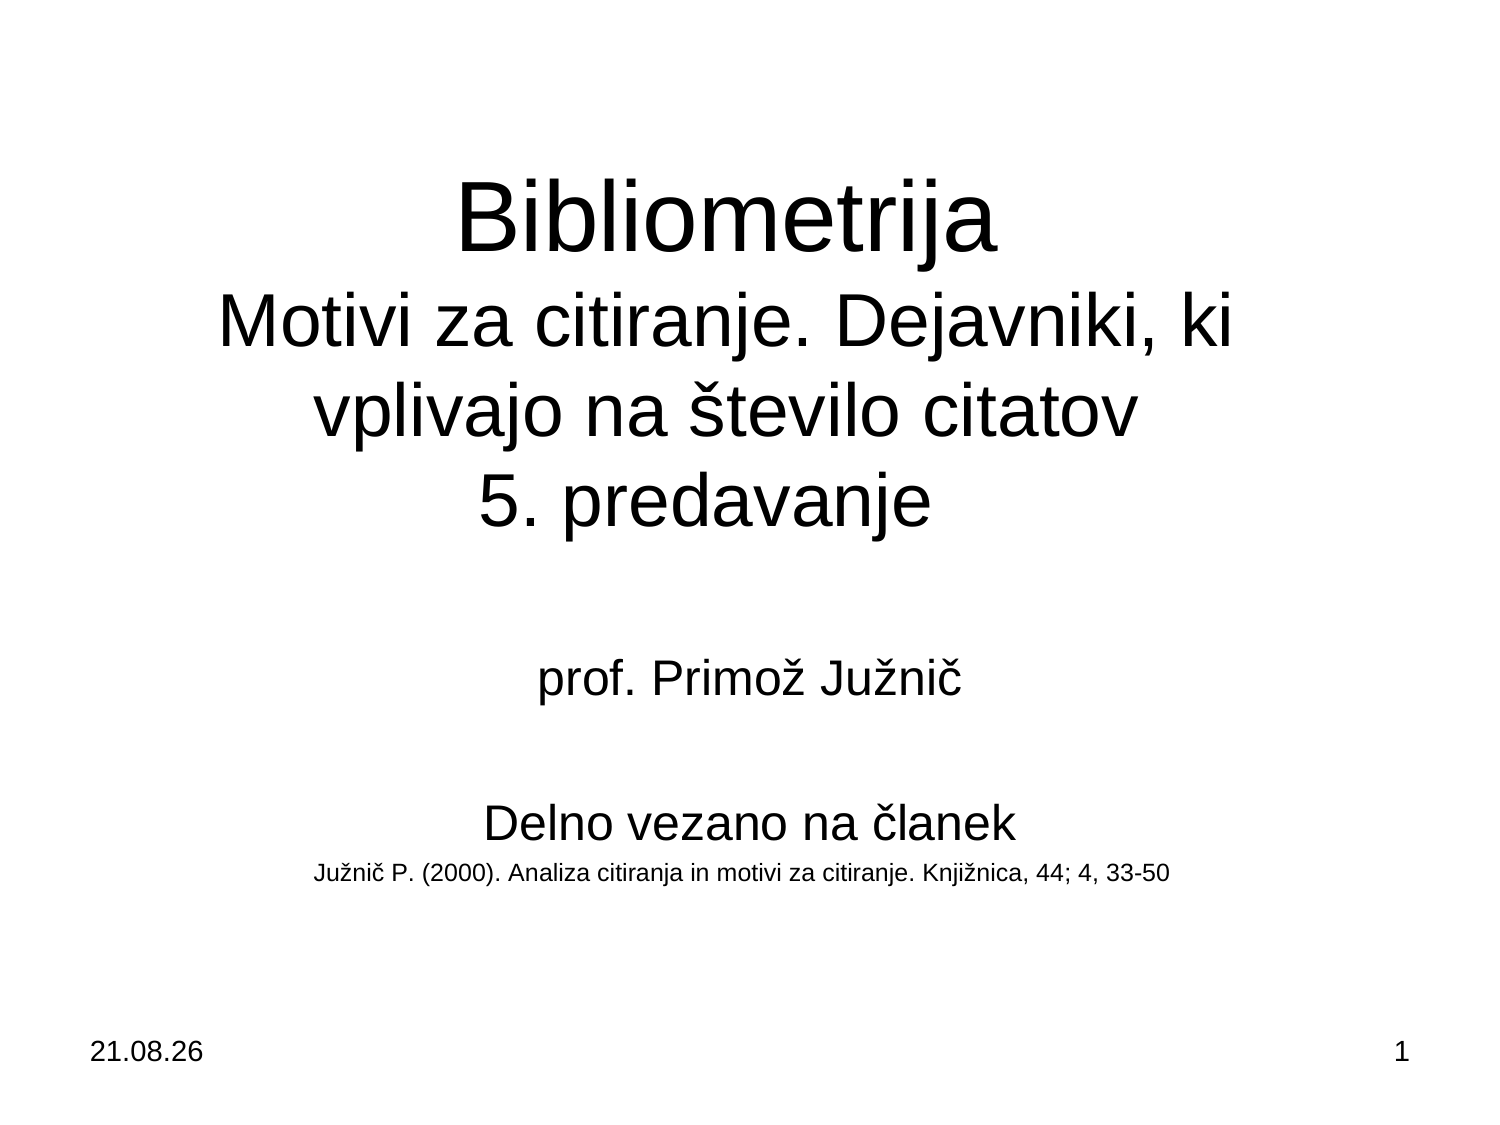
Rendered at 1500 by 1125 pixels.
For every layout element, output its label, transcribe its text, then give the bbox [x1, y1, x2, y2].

text_box <number> [1074, 1024, 1426, 1103]
title Bibliometrija Motivi za citiranje. Dejavniki, ki vplivajo na število citatov 5. predavanje [112, 101, 1341, 591]
text_box 05.11.14 [74, 1024, 426, 1103]
text_box prof. Primož Južnič Delno vezano na članek Južnič P. (2000). Analiza citiranja in motivi za citiranje. Knjižnica, 44; 4, 33-50 [225, 637, 1276, 926]
